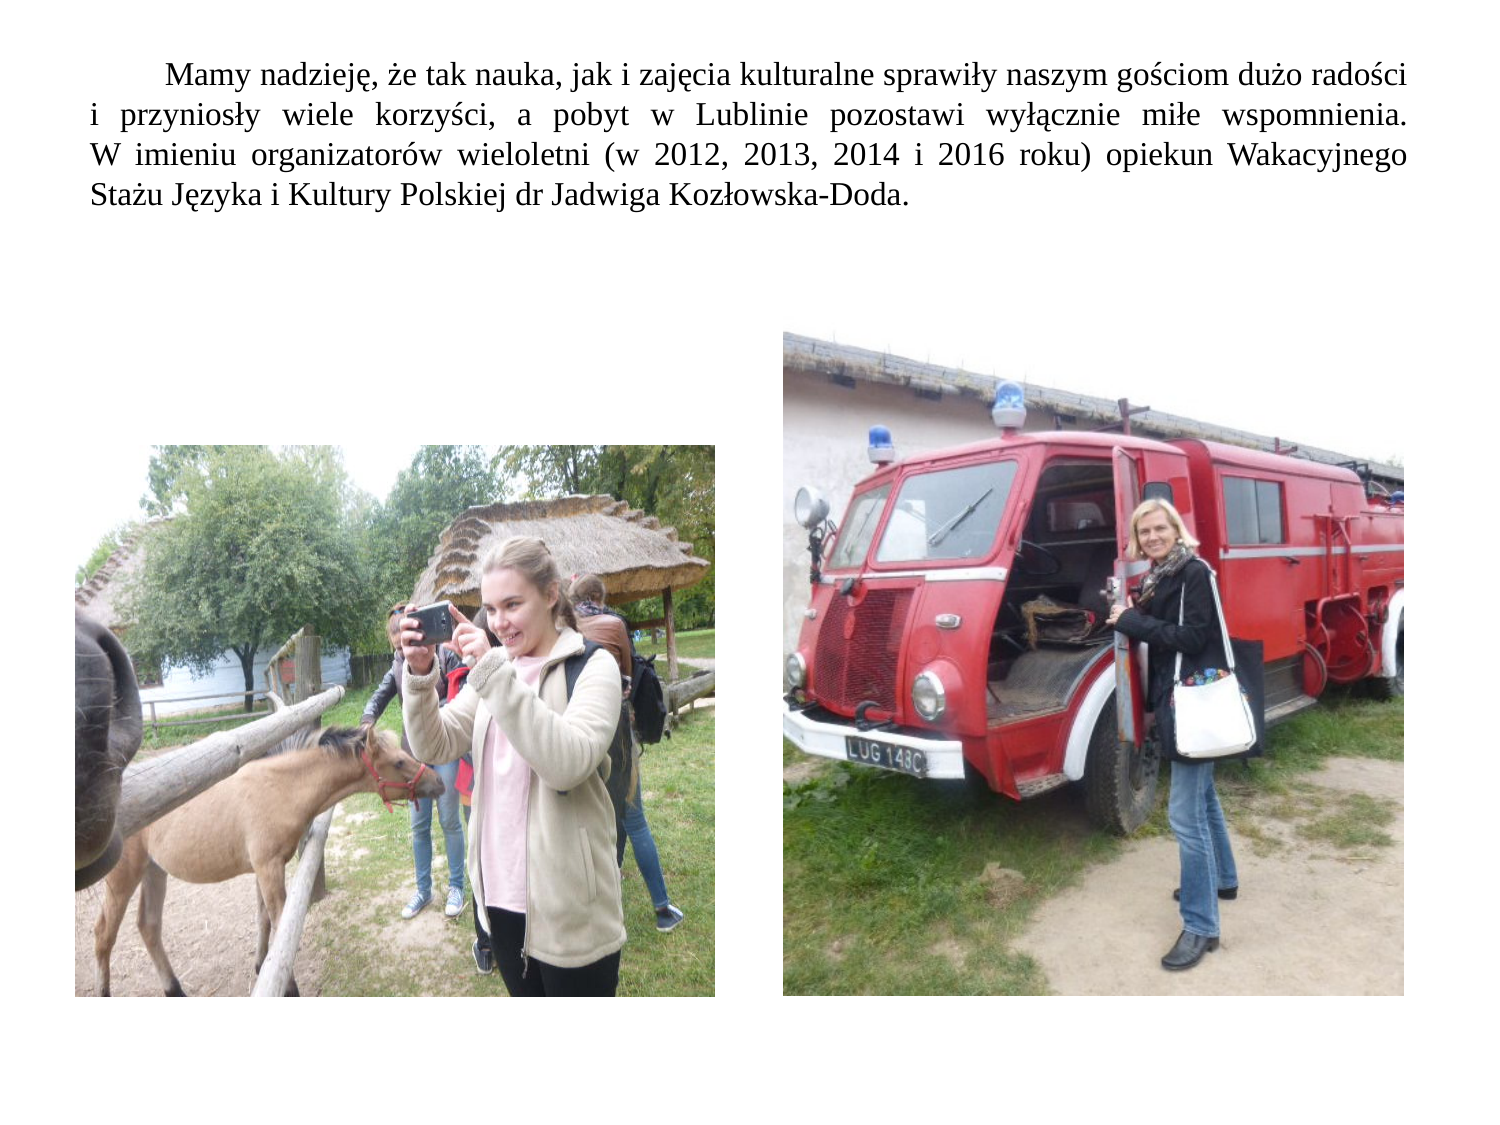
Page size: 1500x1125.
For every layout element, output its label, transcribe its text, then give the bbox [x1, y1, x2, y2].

picture [75, 445, 715, 997]
title Mamy nadzieję, że tak nauka, jak i zajęcia kulturalne sprawiły naszym gościom dużo radości i przyniosły wiele korzyści, a pobyt w Lublinie pozostawi wyłącznie miłe wspomnienia. W imieniu organizatorów wieloletni (w 2012, 2013, 2014 i 2016 roku) opiekun Wakacyjnego Stażu Języka i Kultury Polskiej dr Jadwiga Kozłowska-Doda. [75, 45, 1425, 282]
picture [783, 292, 1404, 997]
